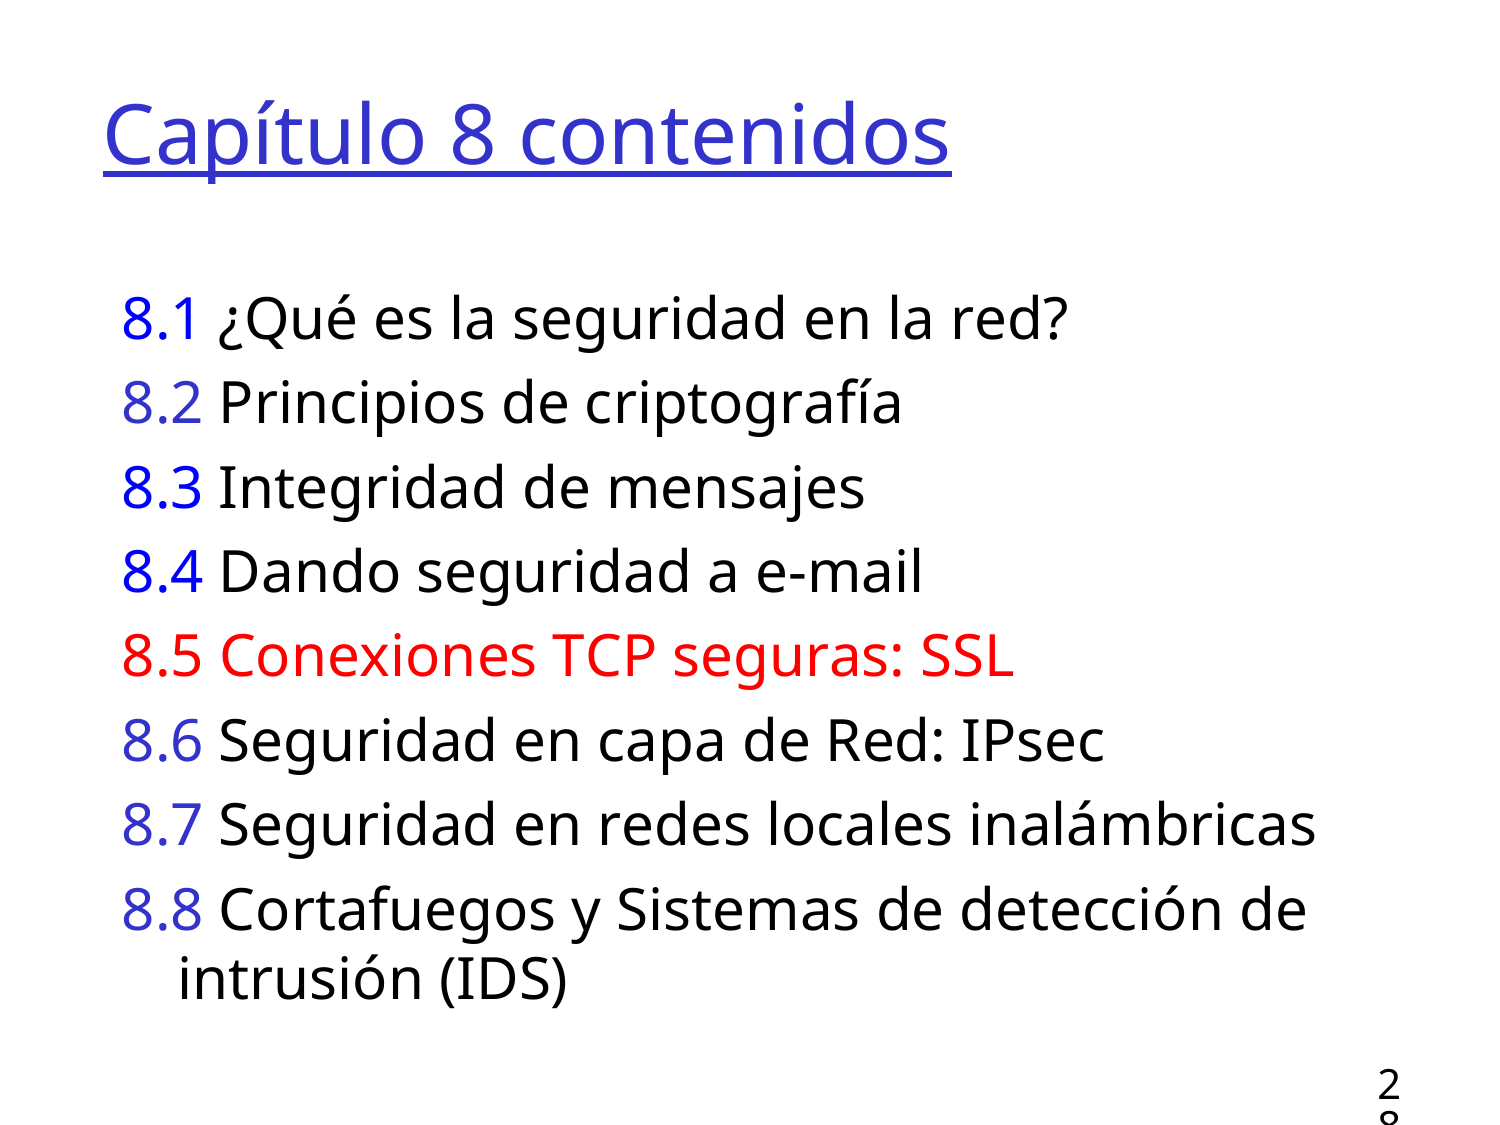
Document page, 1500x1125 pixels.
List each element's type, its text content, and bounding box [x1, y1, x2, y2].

list 8.1 ¿Qué es la seguridad en la red? 8.2 Principios de criptografía 8.3 Integridad de mensajes 8.4 Dando seguridad a e-mail 8.5 Conexiones TCP seguras: SSL 8.6 Seguridad en capa de Red: IPsec 8.7 Seguridad en redes locales inalámbricas 8.8 Cortafuegos y Sistemas de detección de intrusión (IDS) [106, 273, 1382, 1037]
title Capítulo 8 contenidos [87, 37, 1363, 225]
